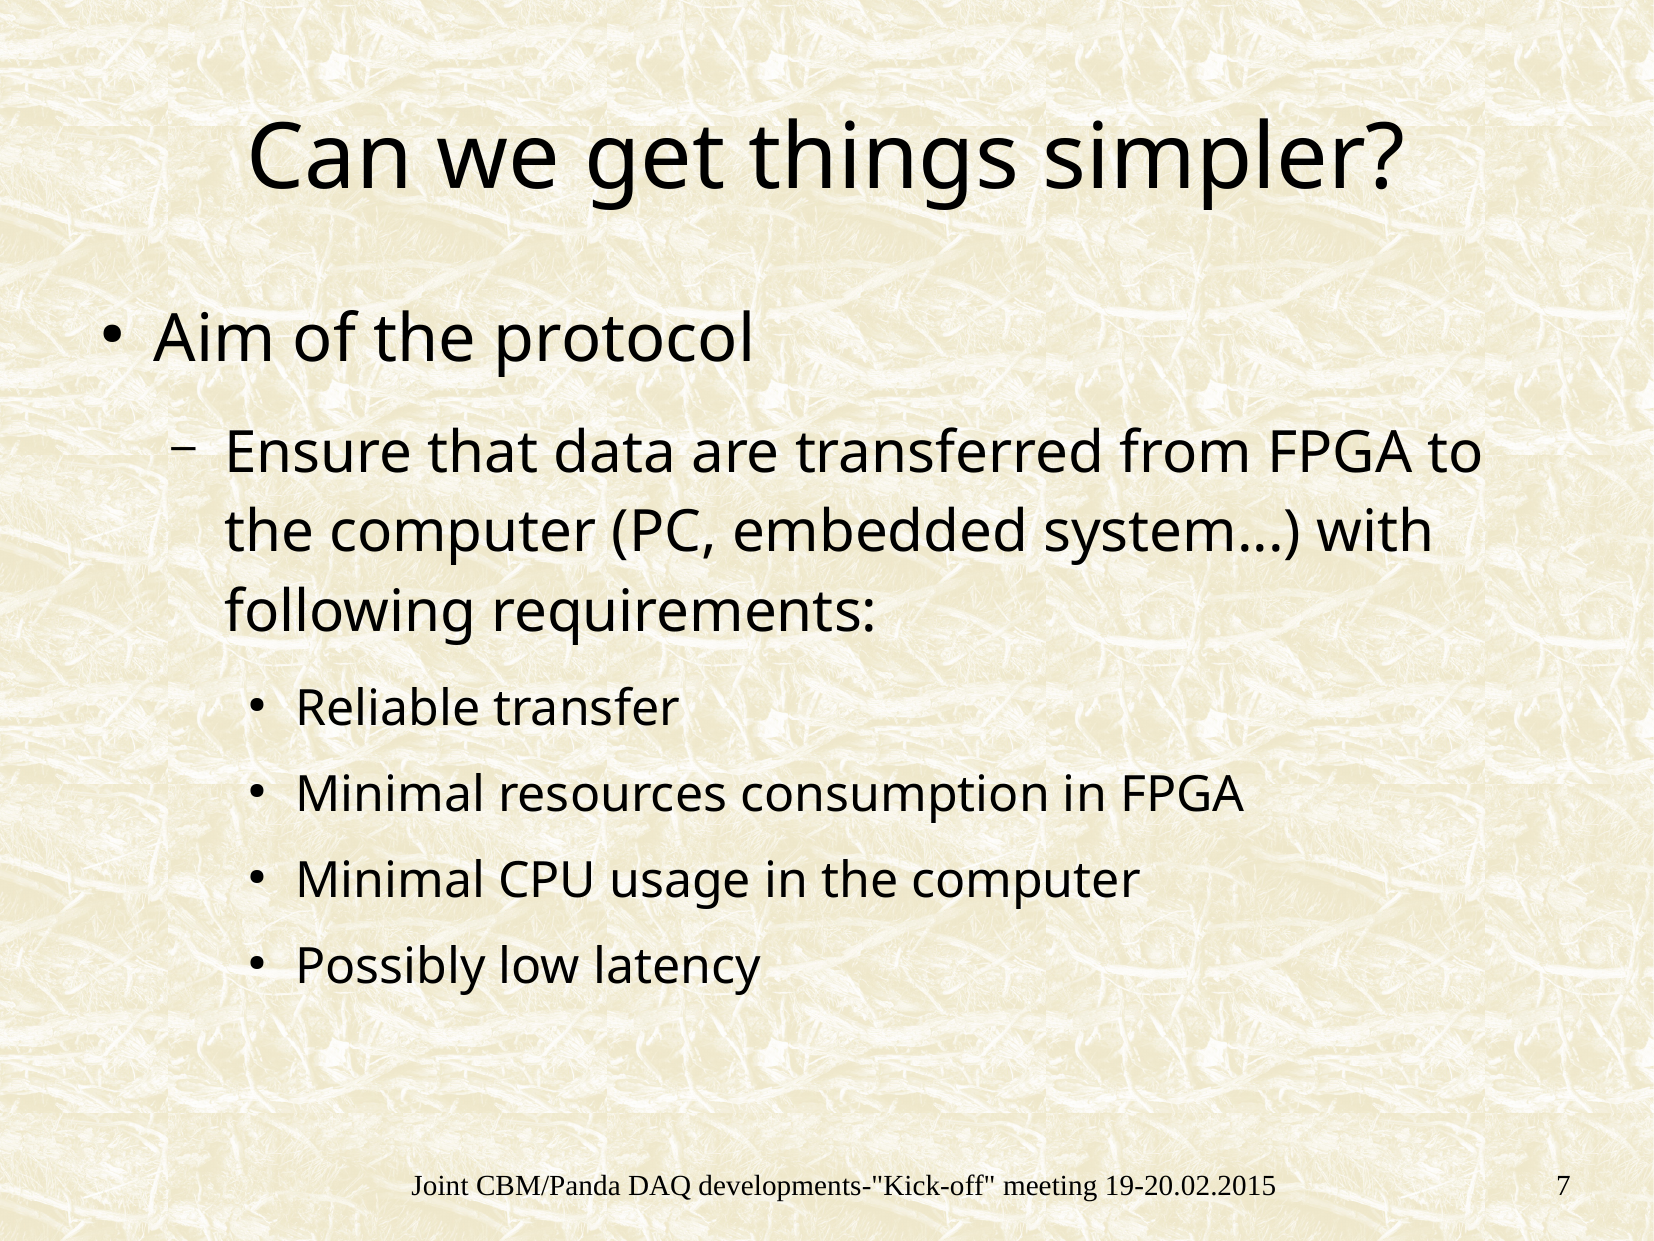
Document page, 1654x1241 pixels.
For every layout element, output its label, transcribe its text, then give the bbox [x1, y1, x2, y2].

picture [0, 0, 1654, 1241]
title Can we get things simpler? [82, 49, 1571, 257]
list Aim of the protocol Ensure that data are transferred from FPGA to the computer (PC, embedded system...) with following requirements: Reliable transfer Minimal resources consumption in FPGA Minimal CPU usage in the computer Possibly low latency [82, 290, 1538, 1010]
